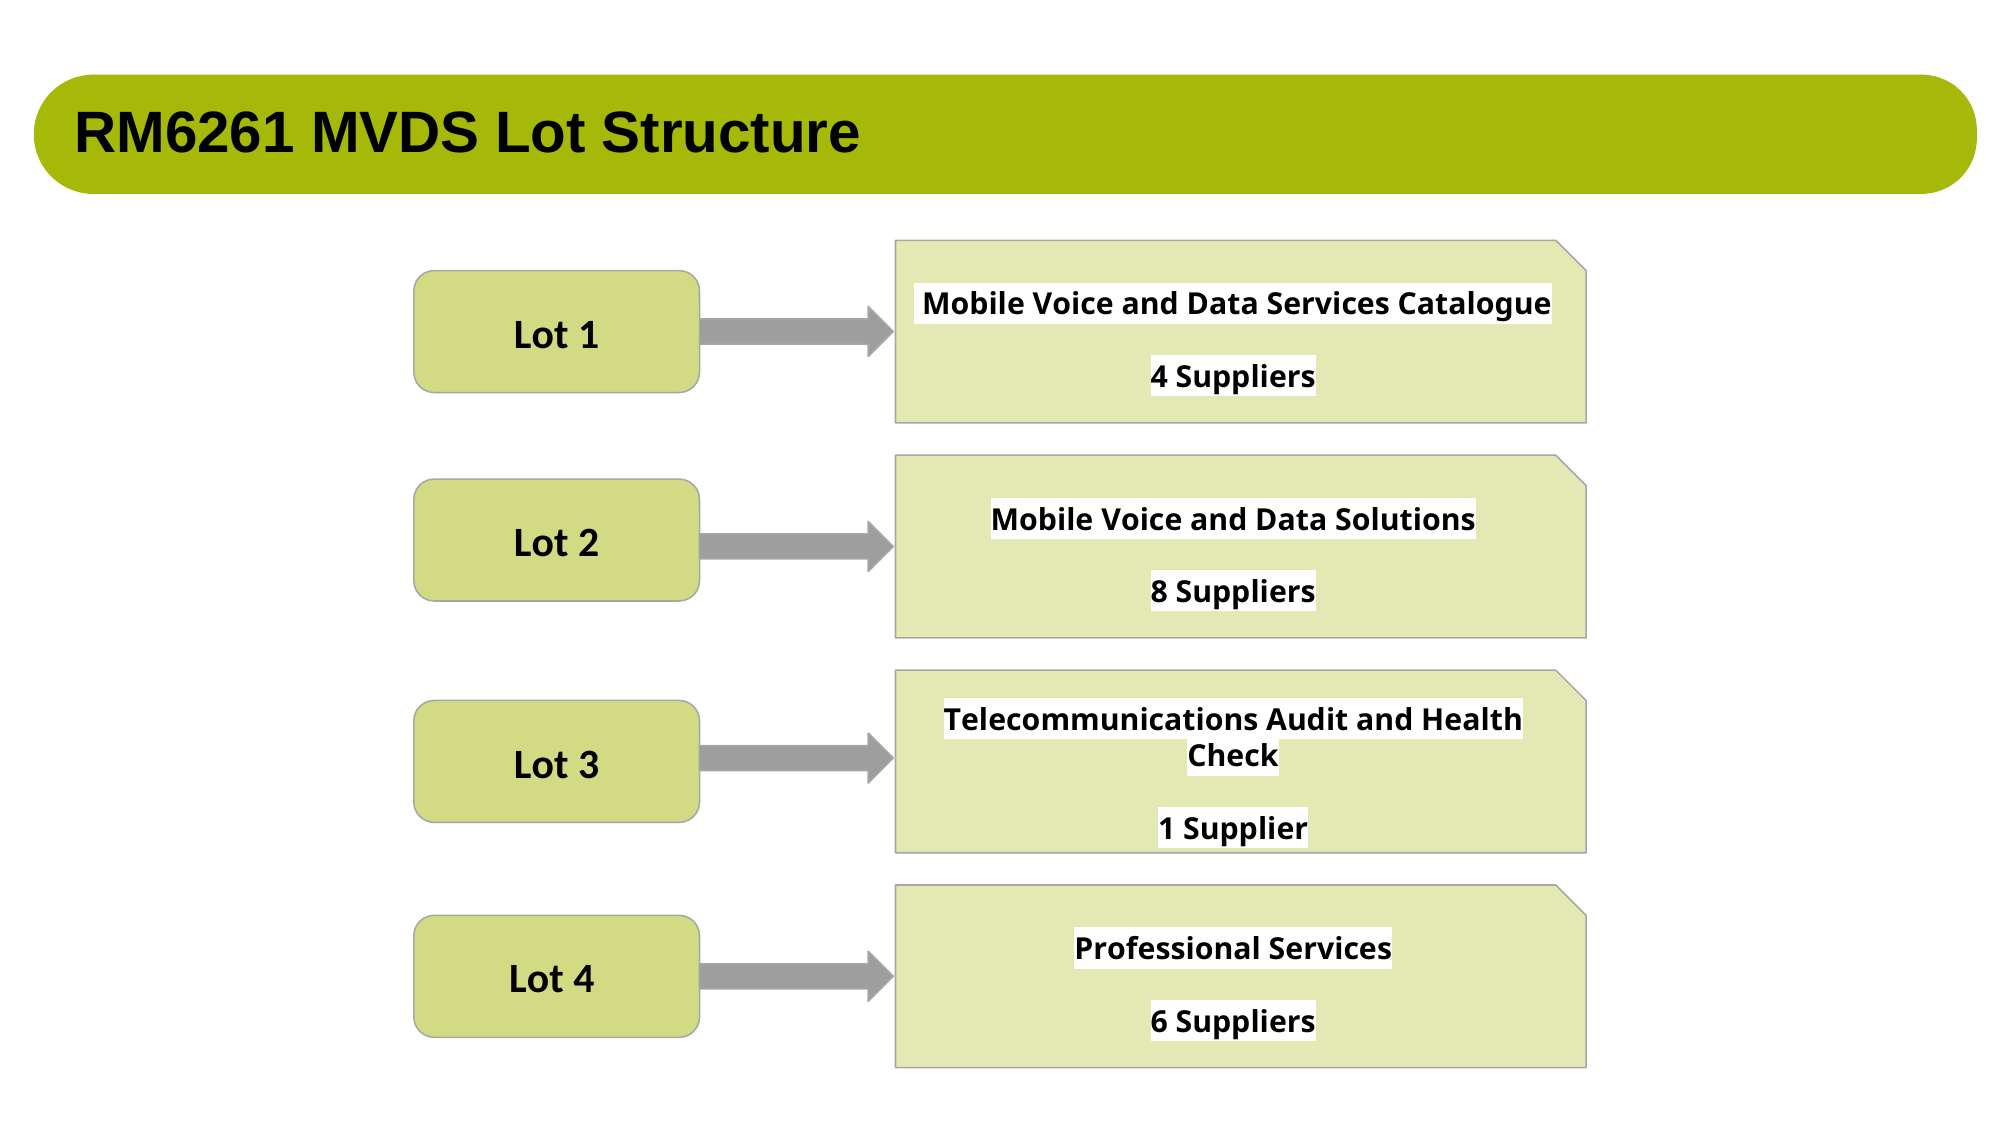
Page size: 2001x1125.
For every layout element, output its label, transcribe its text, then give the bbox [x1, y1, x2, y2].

text_box Lot 4 [413, 915, 700, 1038]
text_box Lot 2 [413, 479, 700, 602]
text_box [700, 306, 894, 357]
text_box [699, 521, 894, 572]
title RM6261 MVDS Lot Structure [74, 94, 1647, 182]
text_box Mobile Voice and Data Services Catalogue 4 Suppliers [895, 240, 1587, 423]
text_box [699, 951, 894, 1002]
text_box Mobile Voice and Data Solutions 8 Suppliers [895, 455, 1587, 638]
text_box Lot 3 [413, 700, 700, 823]
text_box Telecommunications Audit and Health Check 1 Supplier [895, 670, 1587, 853]
text_box Lot 1 [413, 270, 700, 393]
text_box [699, 733, 894, 784]
text_box Professional Services 6 Suppliers [895, 885, 1587, 1068]
